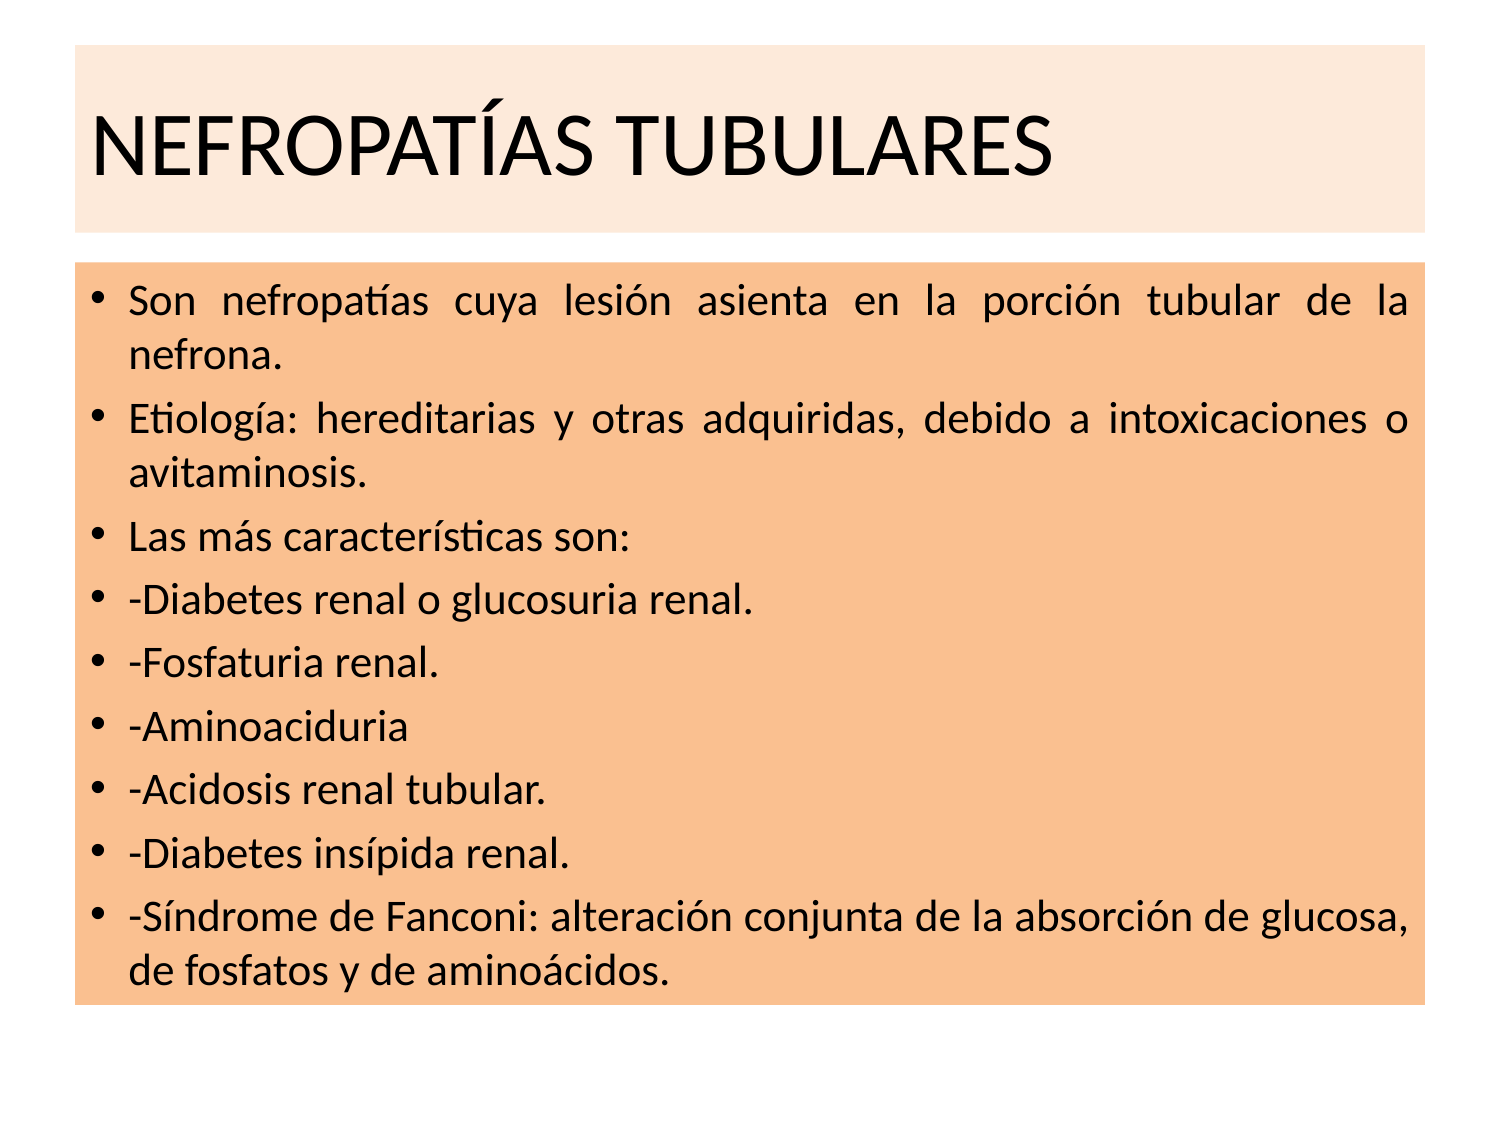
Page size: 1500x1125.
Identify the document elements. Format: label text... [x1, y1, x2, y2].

list Son nefropatías cuya lesión asienta en la porción tubular de la nefrona. Etiología: hereditarias y otras adquiridas, debido a intoxicaciones o avitaminosis. Las más características son: -Diabetes renal o glucosuria renal. -Fosfaturia renal. -Aminoaciduria -Acidosis renal tubular. -Diabetes insípida renal. -Síndrome de Fanconi: alteración conjunta de la absorción de glucosa, de fosfatos y de aminoácidos. [75, 262, 1425, 1005]
title NEFROPATÍAS TUBULARES [75, 45, 1425, 233]
